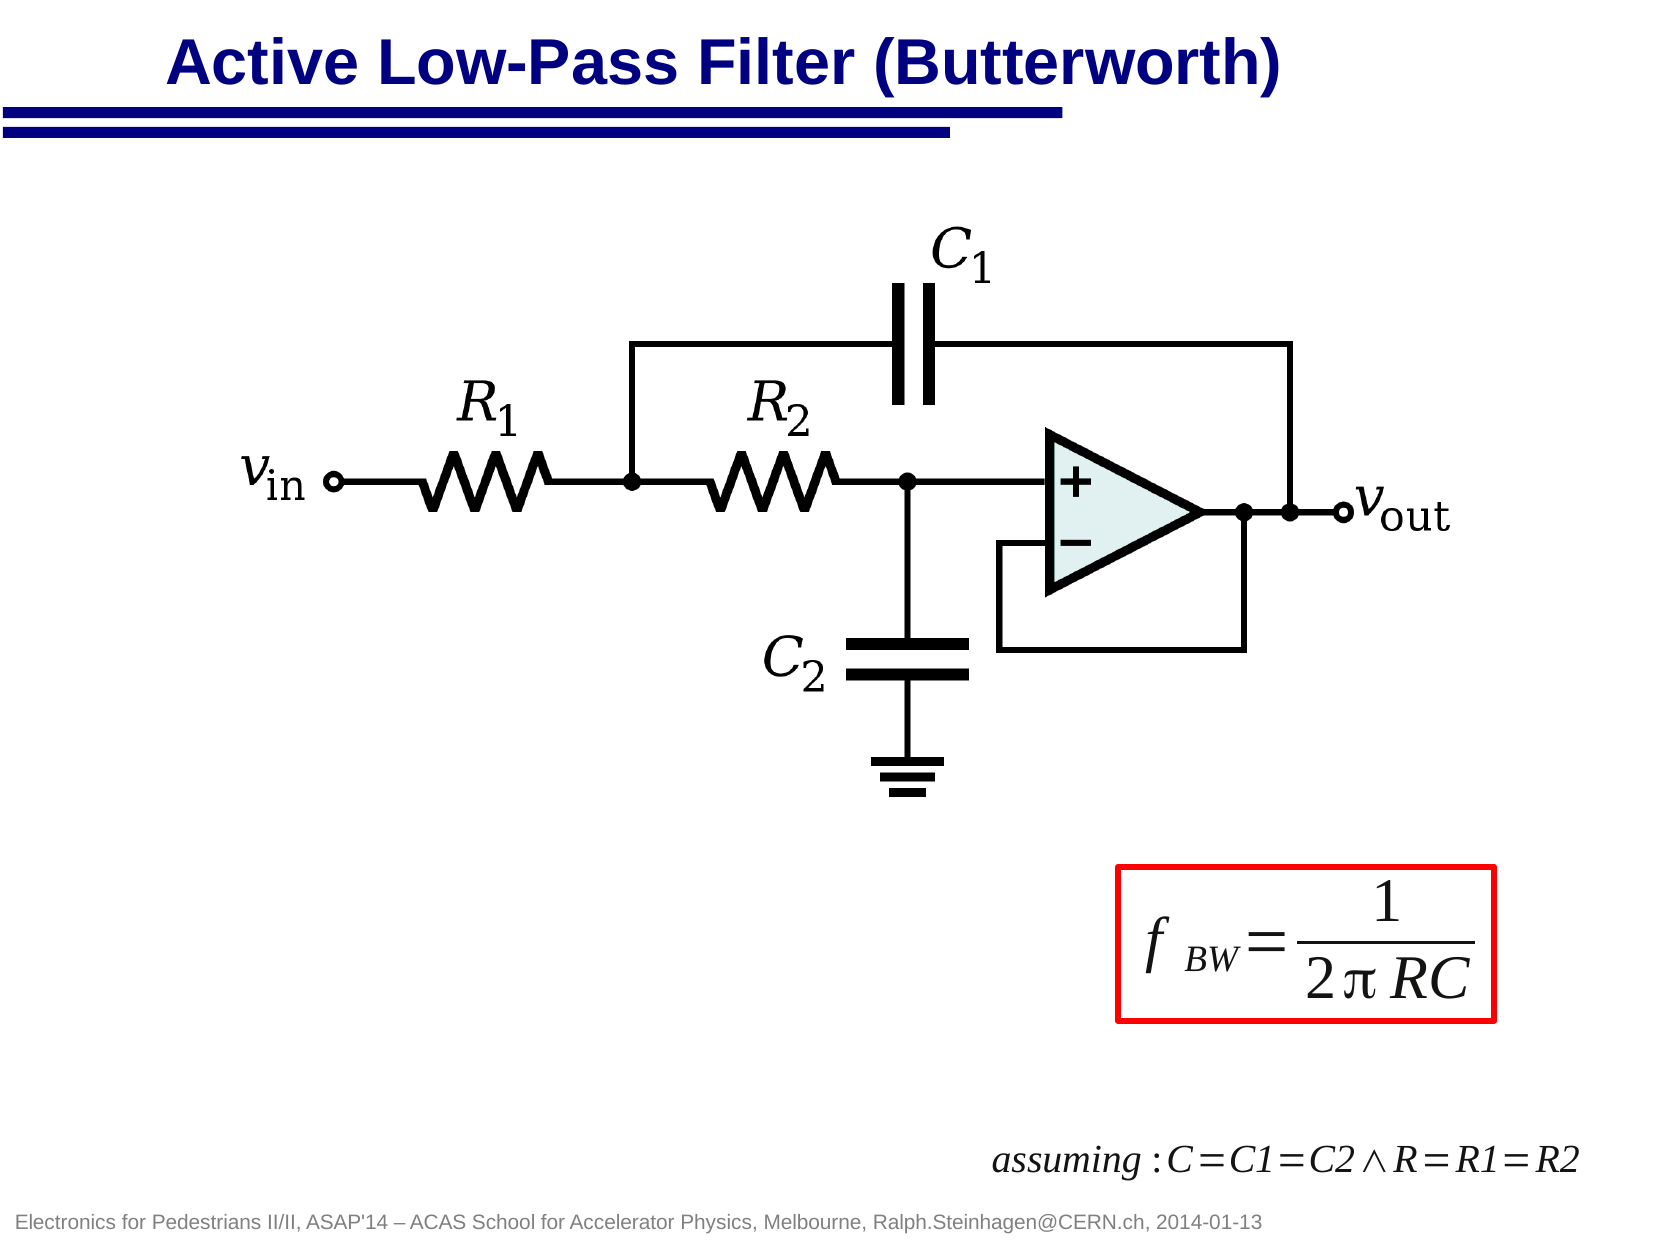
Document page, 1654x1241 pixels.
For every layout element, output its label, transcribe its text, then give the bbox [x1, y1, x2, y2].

picture [234, 206, 1458, 818]
title Active Low-Pass Filter (Butterworth) [165, 0, 1323, 124]
chart [981, 1137, 1591, 1182]
chart [1118, 866, 1495, 1015]
